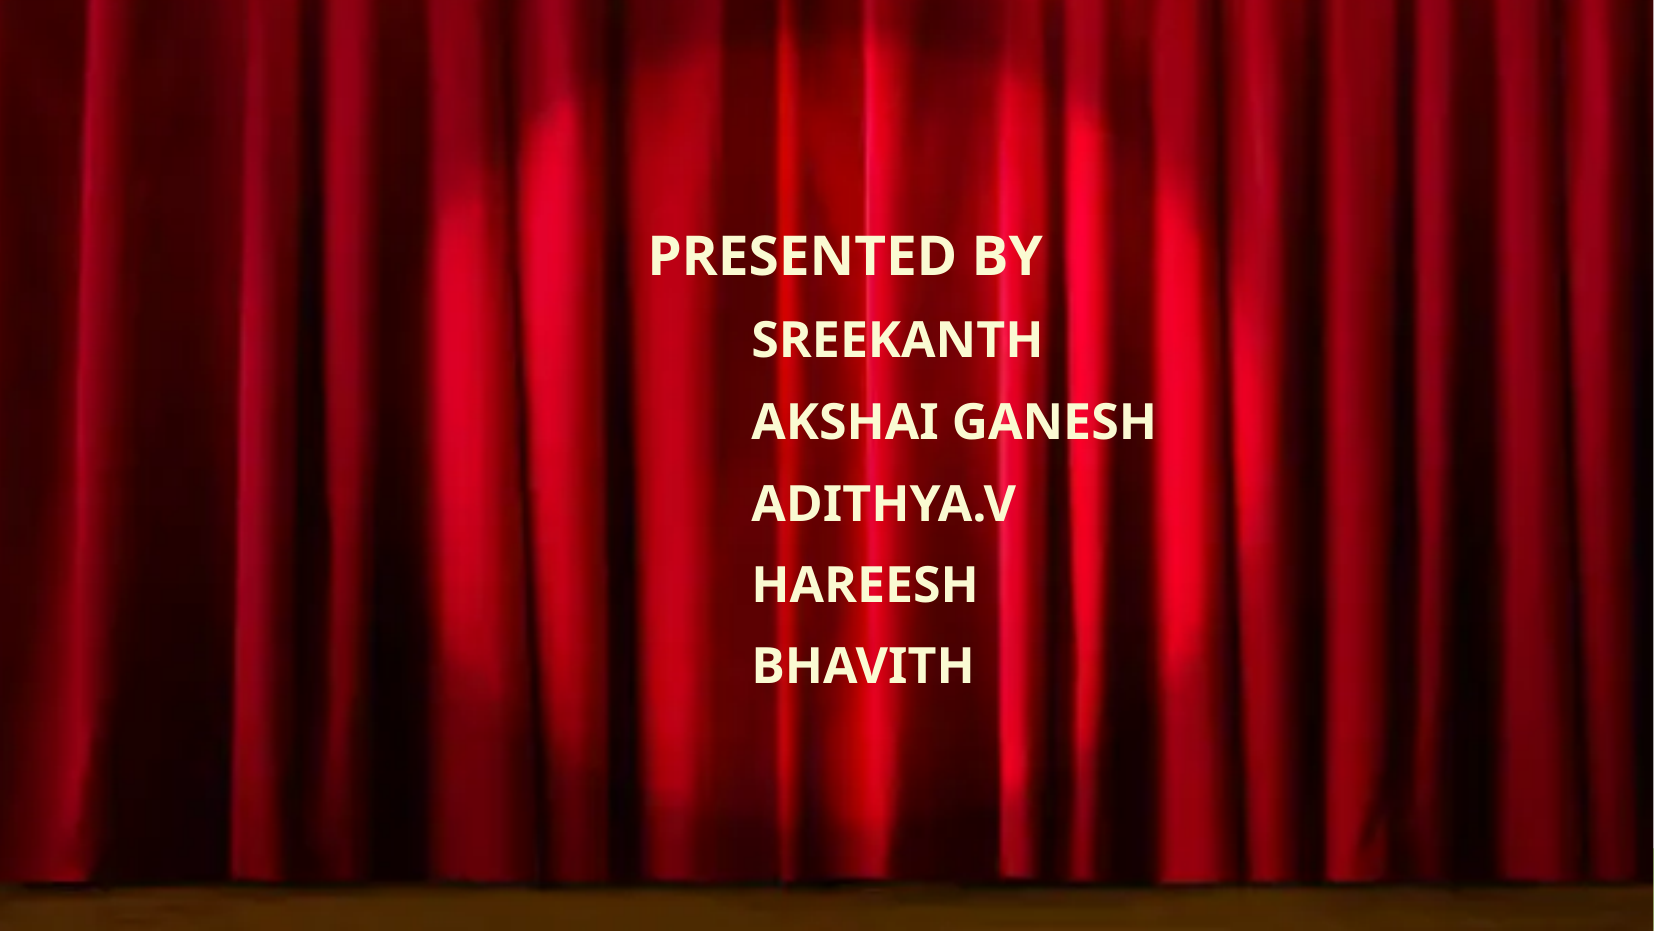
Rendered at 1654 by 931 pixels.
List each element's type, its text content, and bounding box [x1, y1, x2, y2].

picture [0, 0, 1654, 931]
list PRESENTED BY SREEKANTH AKSHAI GANESH ADITHYA.V HAREESH BHAVITH [448, 216, 1654, 756]
